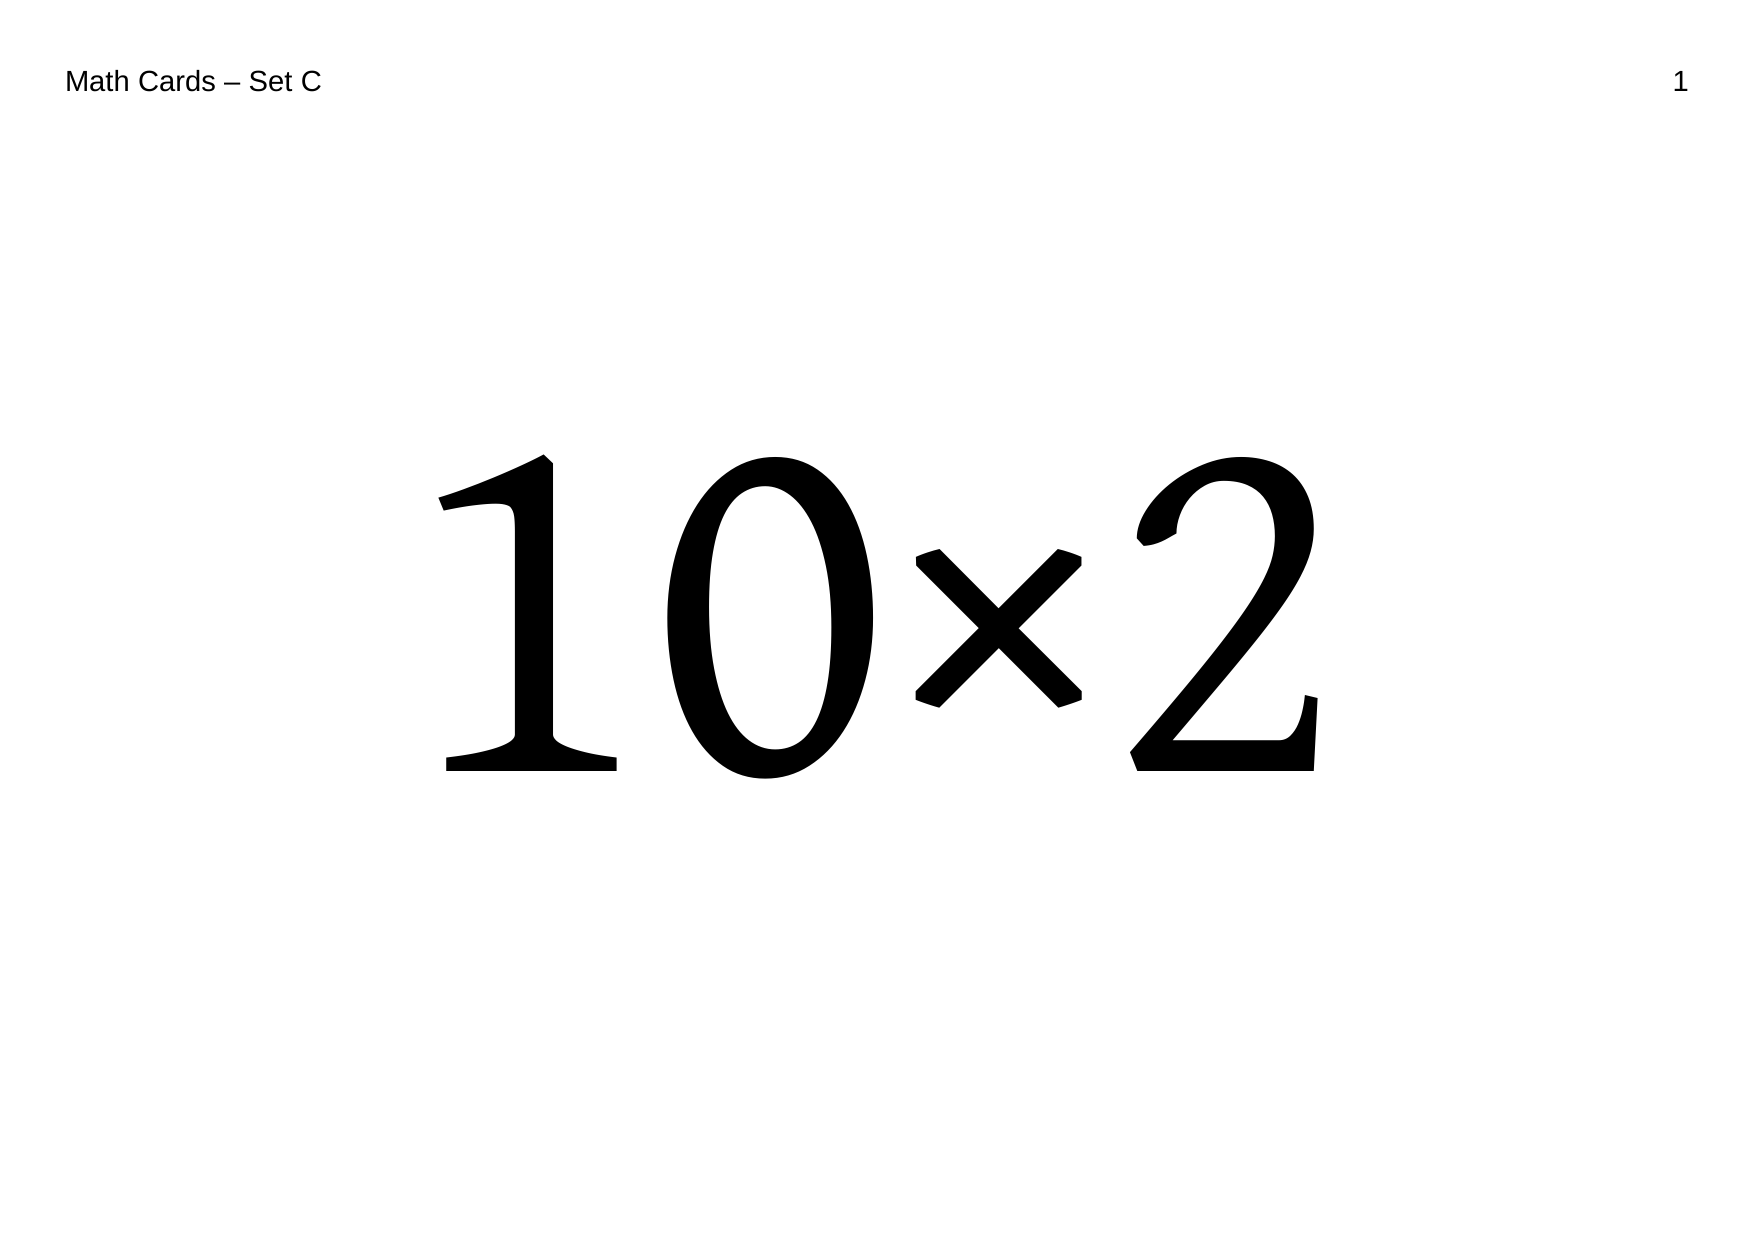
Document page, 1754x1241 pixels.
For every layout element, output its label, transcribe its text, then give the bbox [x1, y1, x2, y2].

text_box 1 [1666, 59, 1695, 104]
text_box Math Cards – Set C [59, 59, 329, 104]
text_box 10×2 [397, 318, 1357, 922]
